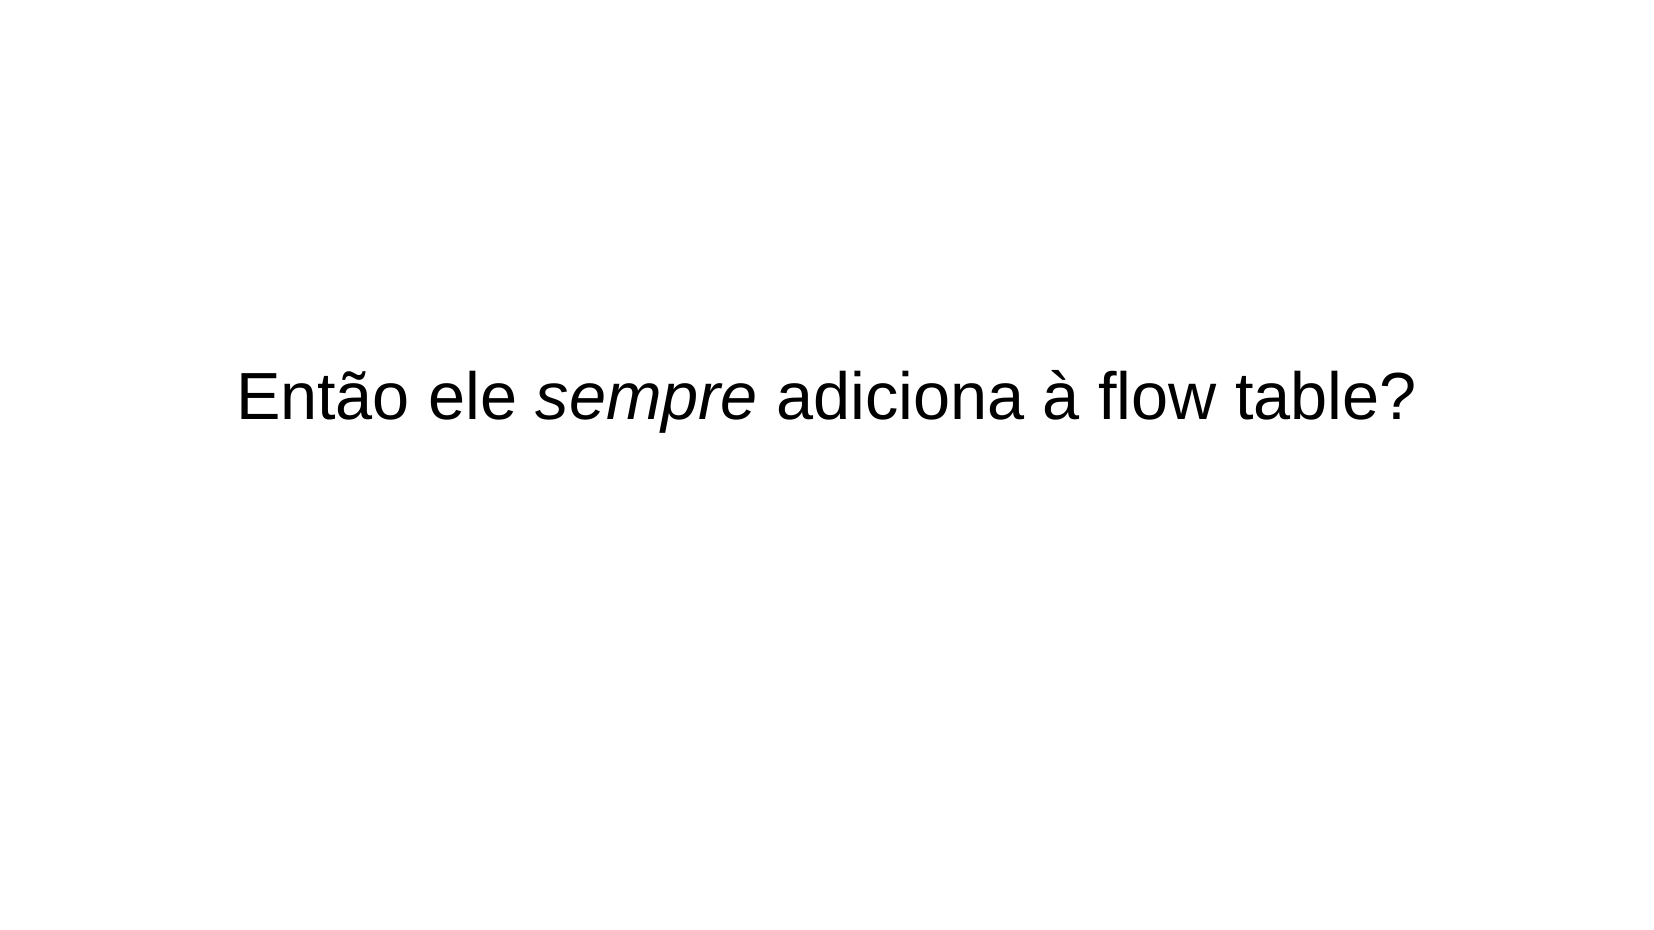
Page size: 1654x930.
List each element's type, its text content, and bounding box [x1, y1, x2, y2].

subtitle Então ele sempre adiciona à flow table? [82, 37, 1571, 757]
